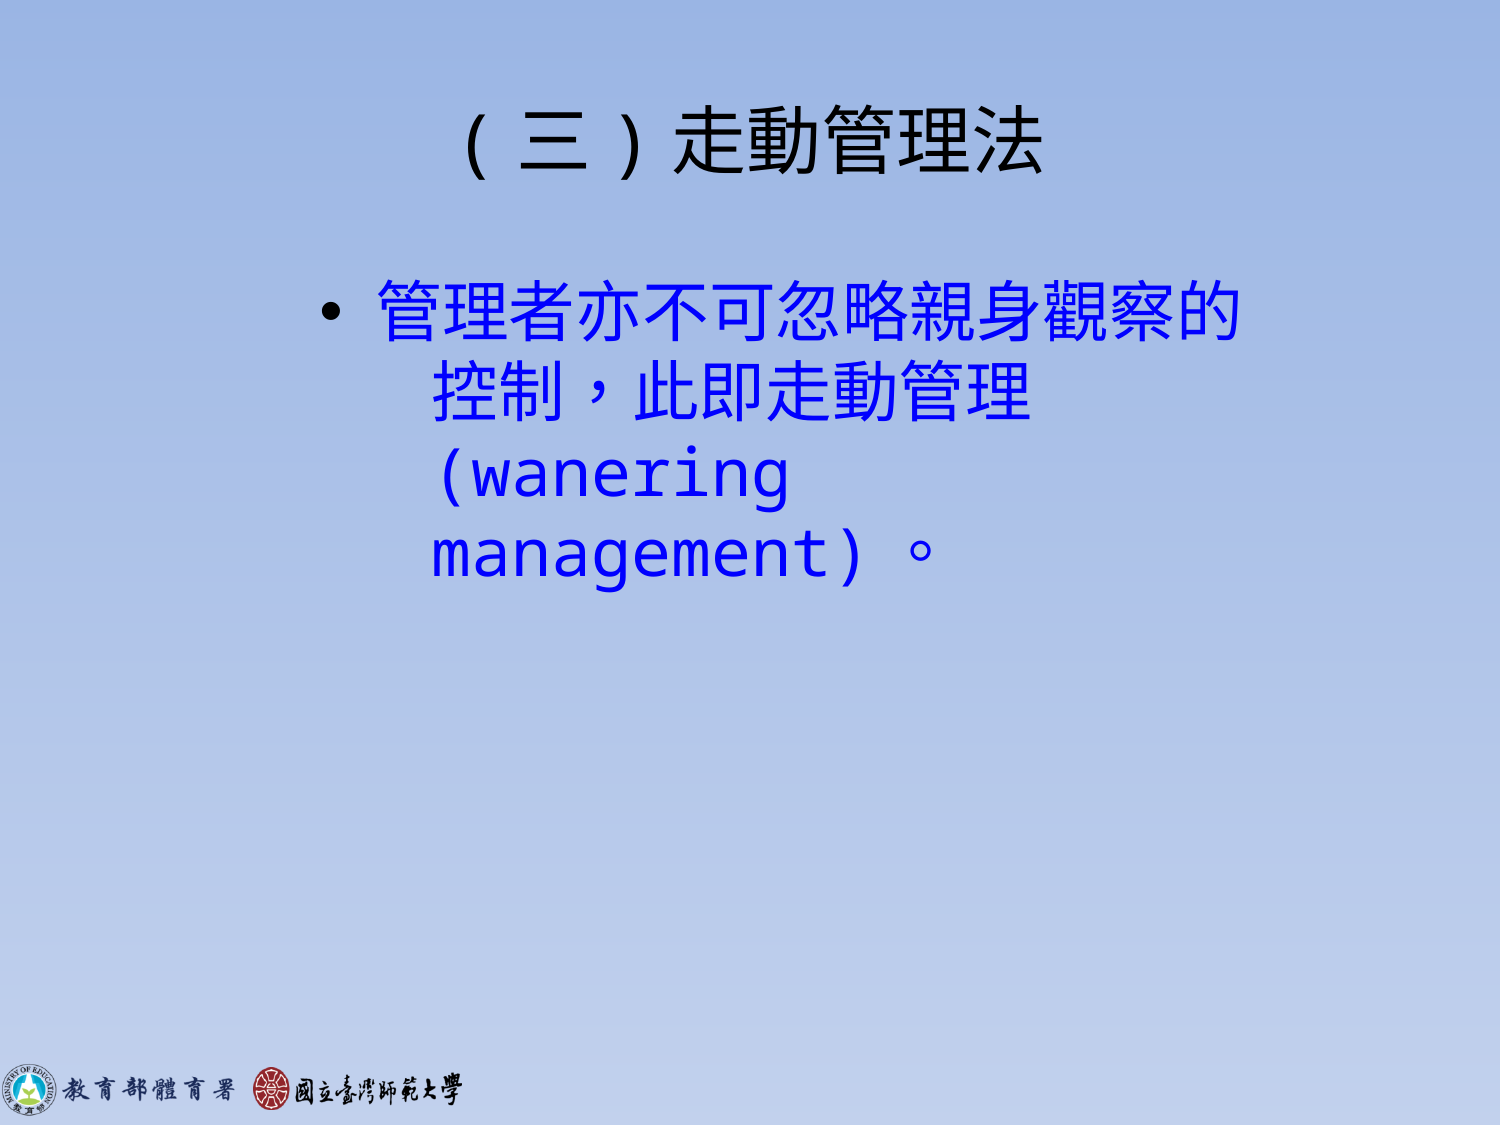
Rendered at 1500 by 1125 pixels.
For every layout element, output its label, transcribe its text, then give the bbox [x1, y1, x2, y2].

title (三)走動管理法 [75, 45, 1426, 233]
list 管理者亦不可忽略親身觀察的控制，此即走動管理(wanering management)。 [304, 262, 1310, 902]
